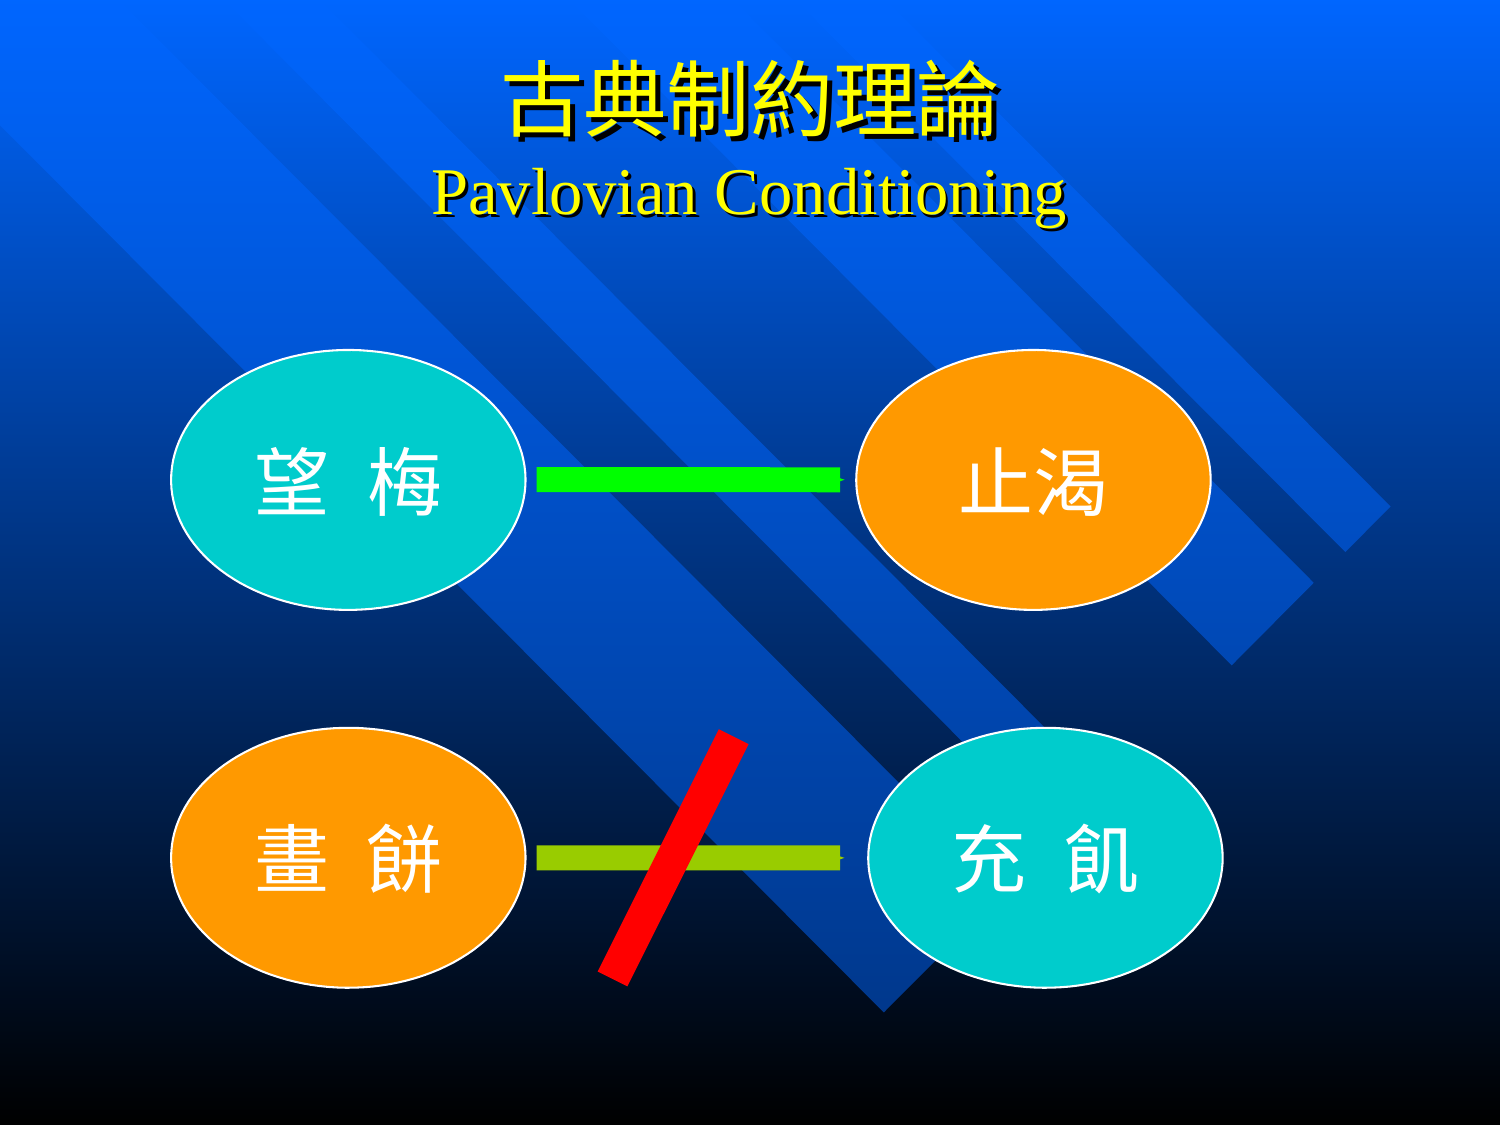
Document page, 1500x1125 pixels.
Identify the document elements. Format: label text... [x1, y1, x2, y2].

text_box 充 飢 [868, 727, 1223, 988]
text_box 止渴 [856, 349, 1211, 610]
title 古典制約理論 Pavlovian Conditioning [112, 37, 1388, 238]
text_box 畫 餅 [171, 727, 526, 988]
text_box 望 梅 [171, 349, 526, 610]
